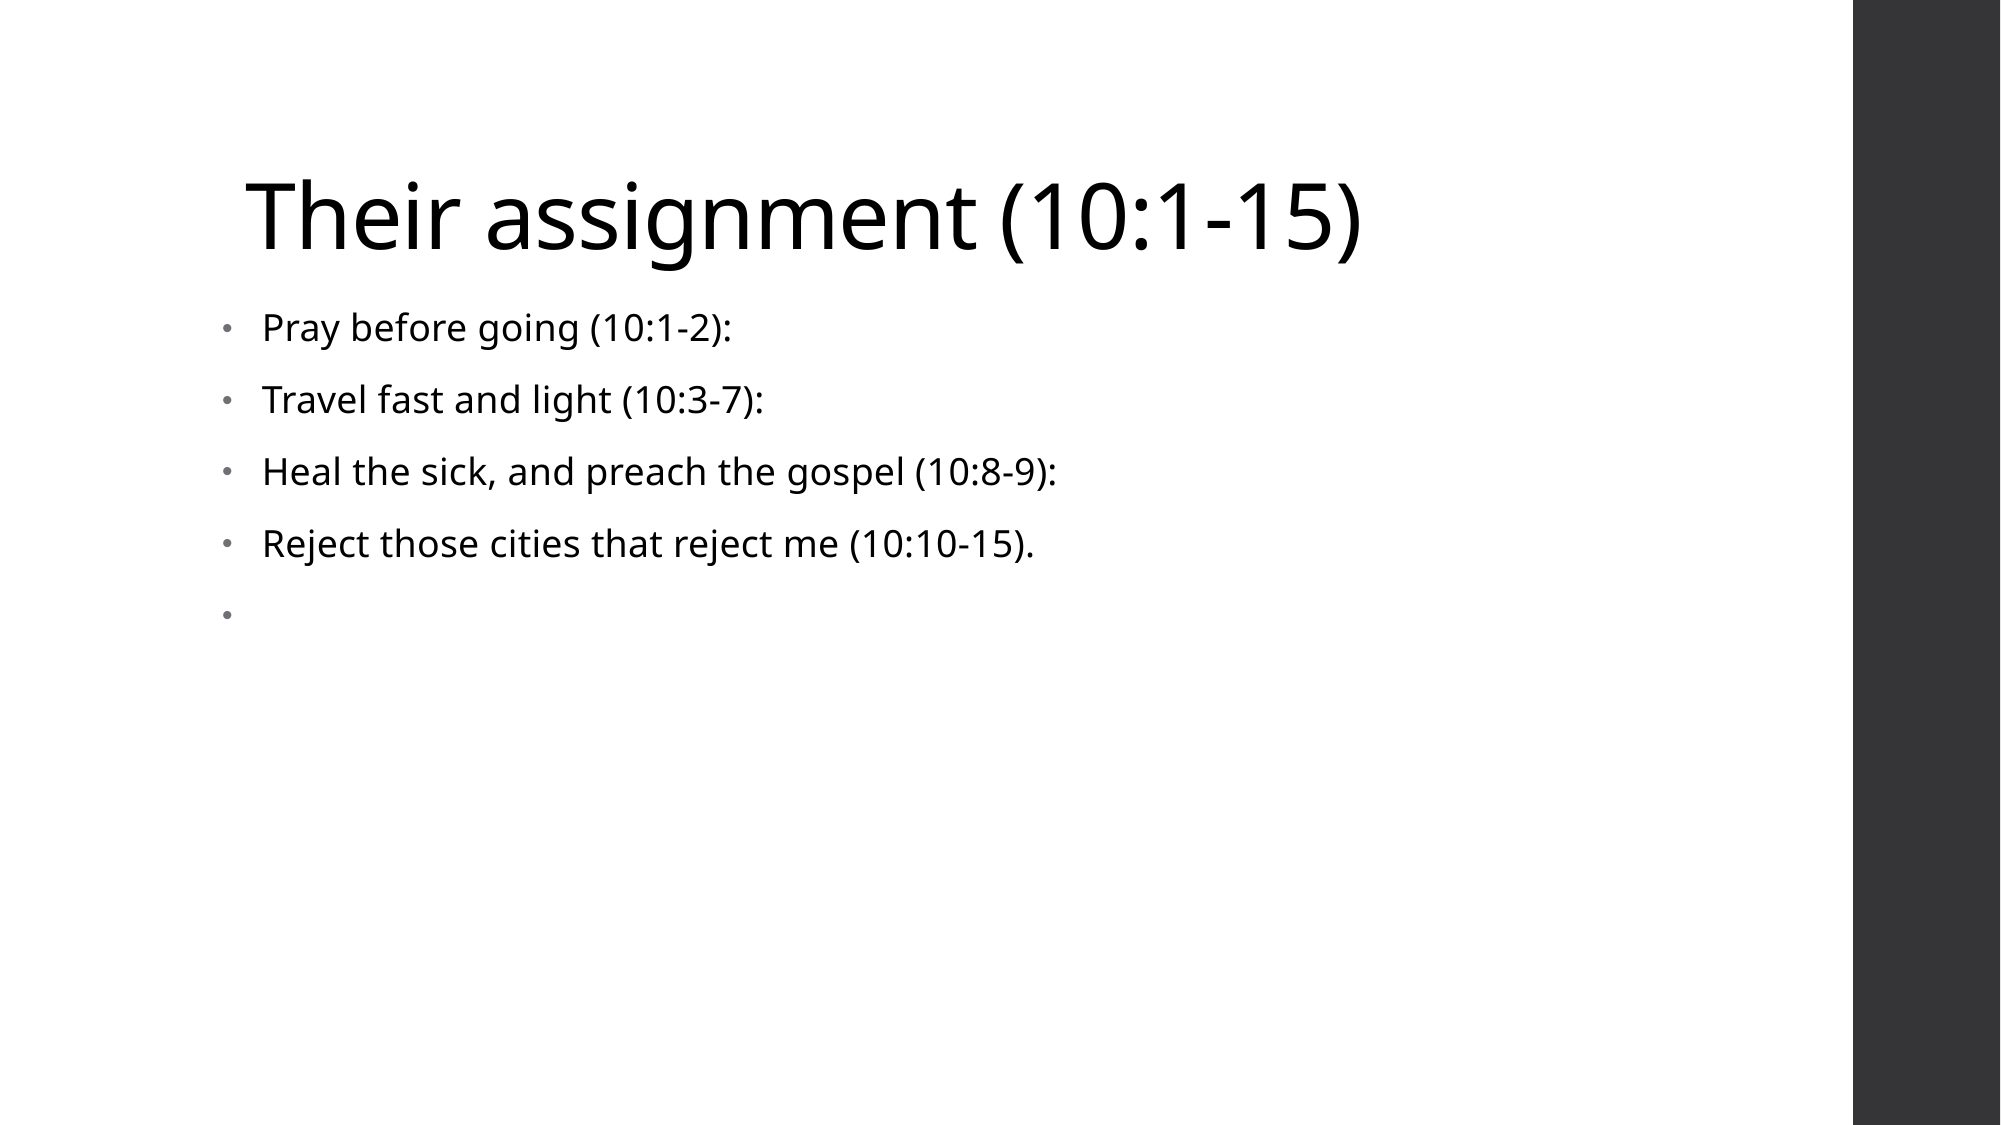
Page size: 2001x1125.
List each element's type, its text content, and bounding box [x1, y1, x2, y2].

title Their assignment (10:1-15) [206, 60, 1797, 278]
list Pray before going (10:1-2): Travel fast and light (10:3-7): Heal the sick, and preach the gospel (10:8-9): Reject those cities that reject me (10:10-15). [206, 299, 1617, 1014]
